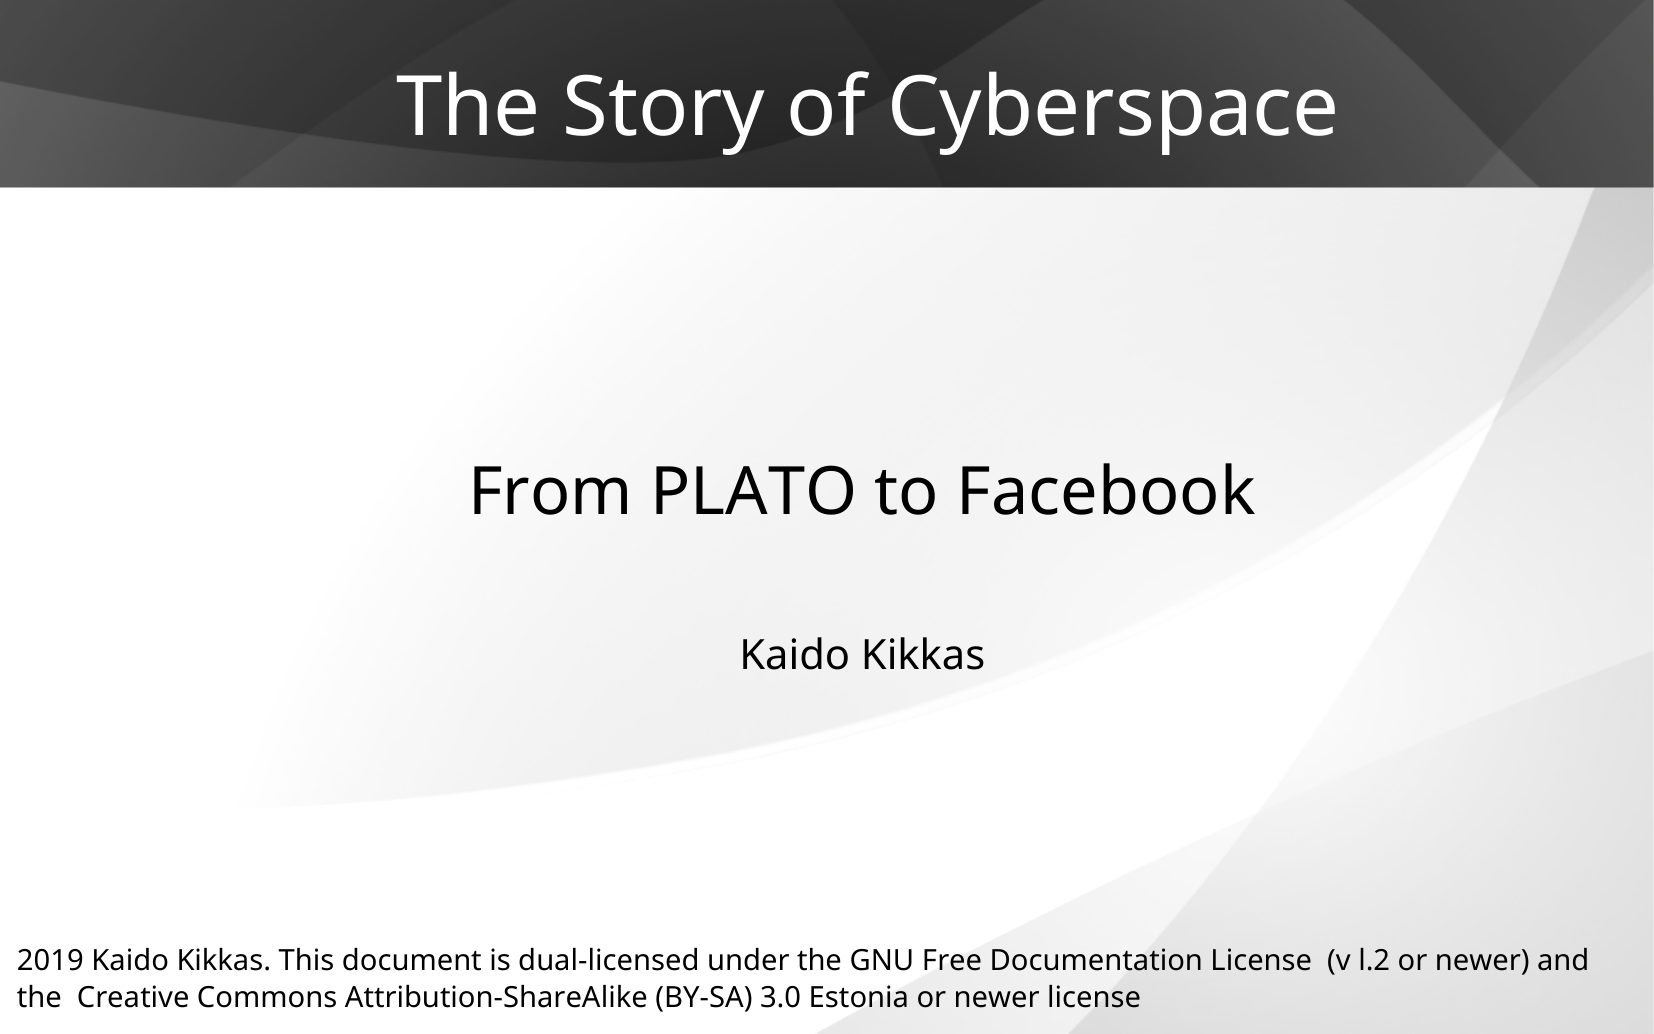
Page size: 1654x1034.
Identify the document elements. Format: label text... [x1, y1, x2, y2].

text_box 2019 Kaido Kikkas. This document is dual-licensed under the GNU Free Documentation License (v l.2 or newer) and the Creative Commons Attribution-ShareAlike (BY-SA) 3.0 Estonia or newer license [2, 933, 1644, 1034]
title The Story of Cyberspace [124, 0, 1613, 208]
picture [0, 0, 1654, 1034]
subtitle From PLATO to Facebook Kaido Kikkas [187, 225, 1538, 901]
